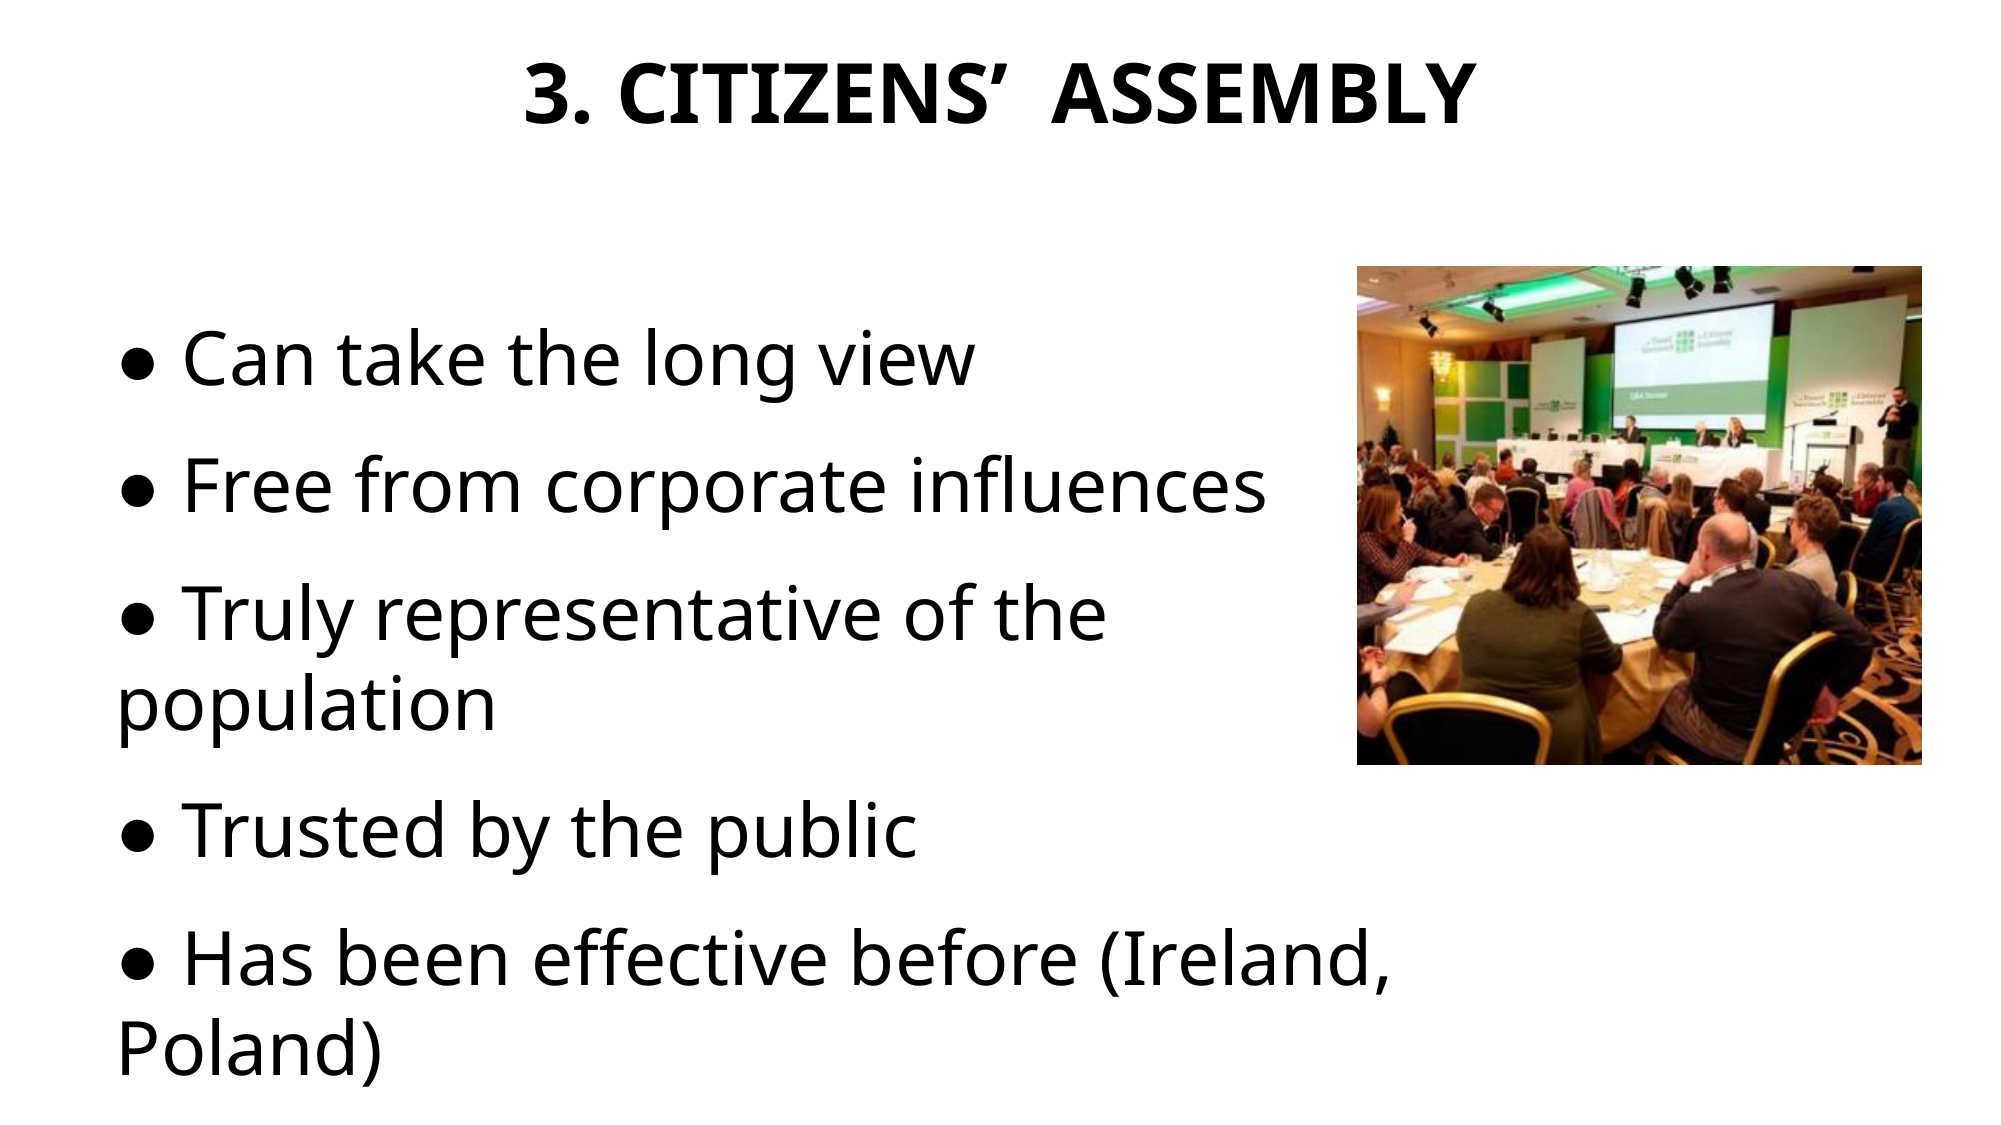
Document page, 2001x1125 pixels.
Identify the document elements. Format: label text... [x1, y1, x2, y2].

text_box ● Can take the long view ● Free from corporate influences ● Truly representative of the population ● Trusted by the public ● Has been effective before (Ireland, Poland) [100, 302, 1501, 1053]
picture [1357, 266, 1922, 765]
text_box 3. CITIZENS’ ASSEMBLY [80, 23, 1922, 155]
